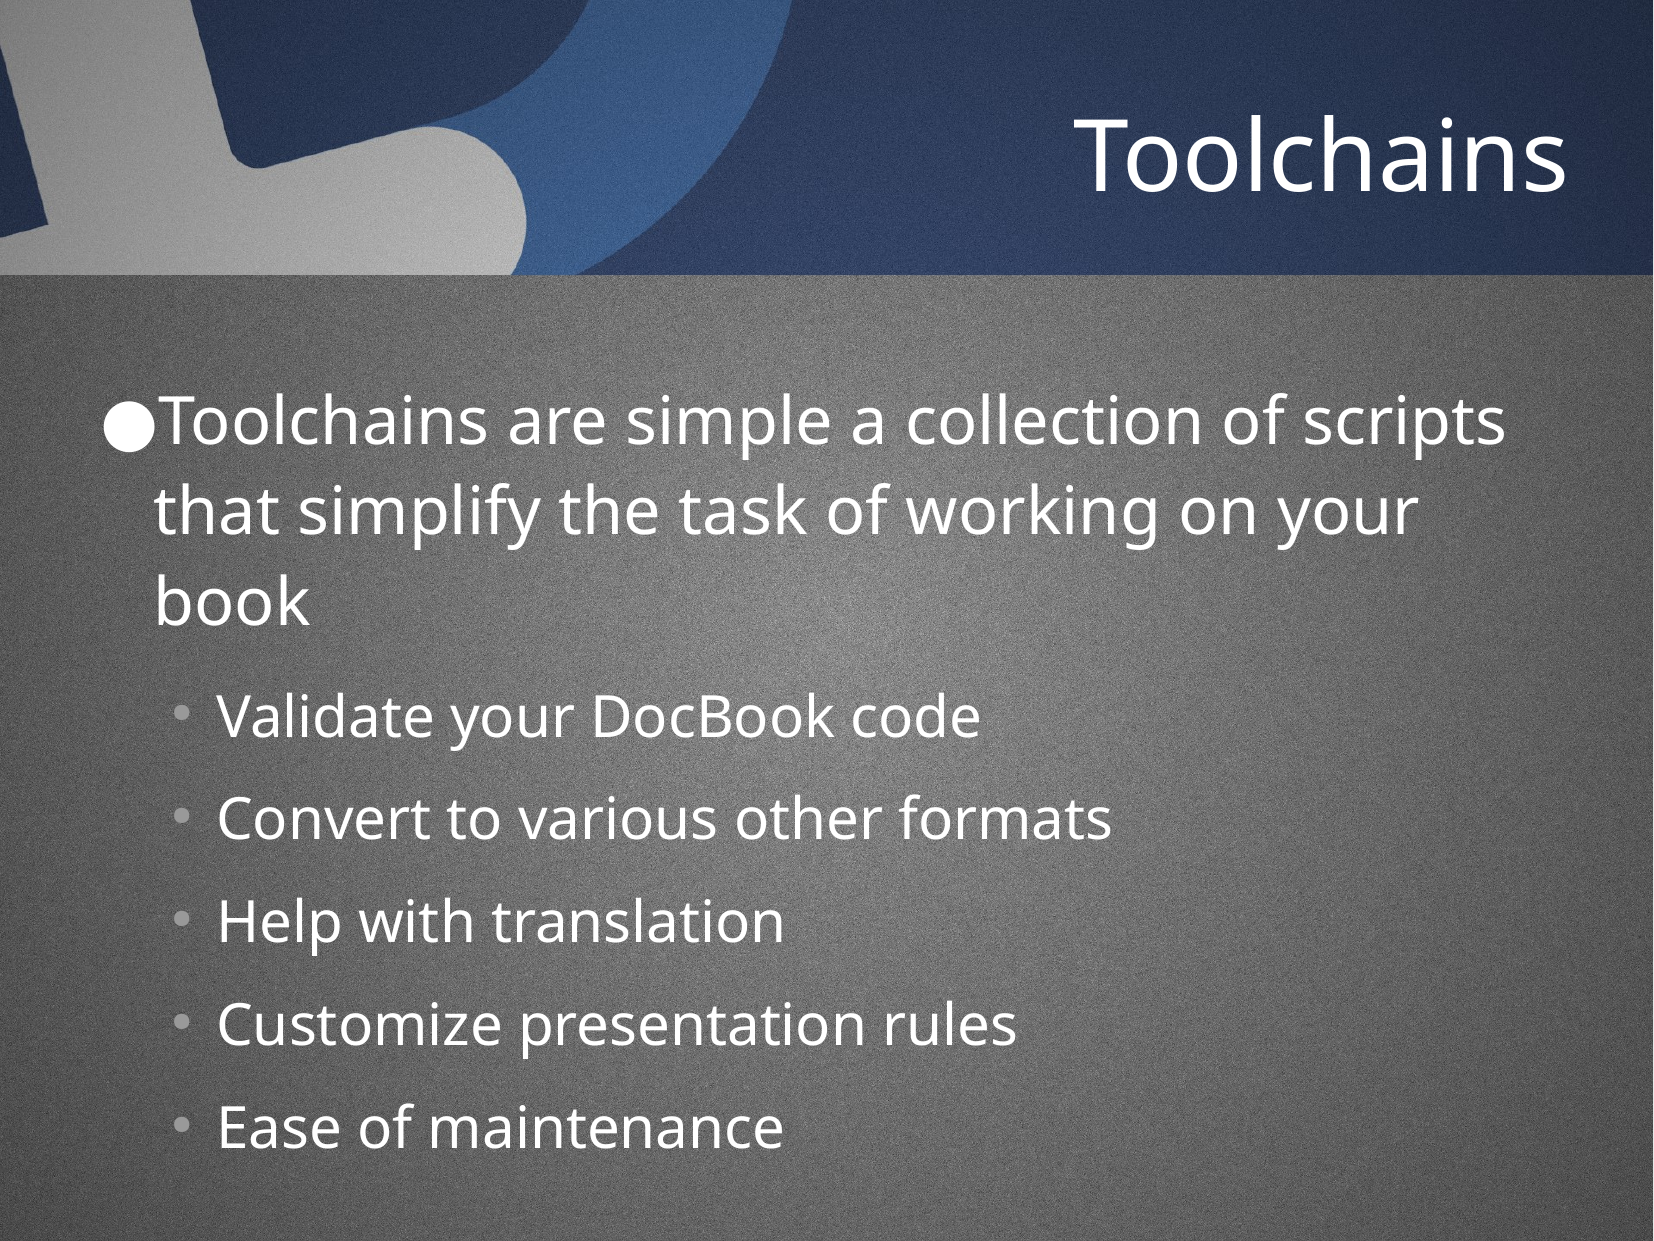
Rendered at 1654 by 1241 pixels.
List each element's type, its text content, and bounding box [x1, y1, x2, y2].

list Toolchains are simple a collection of scripts that simplify the task of working on your book Validate your DocBook code Convert to various other formats Help with translation Customize presentation rules Ease of maintenance [82, 372, 1571, 1051]
title Toolchains [82, 49, 1571, 257]
picture [0, 0, 1654, 1241]
